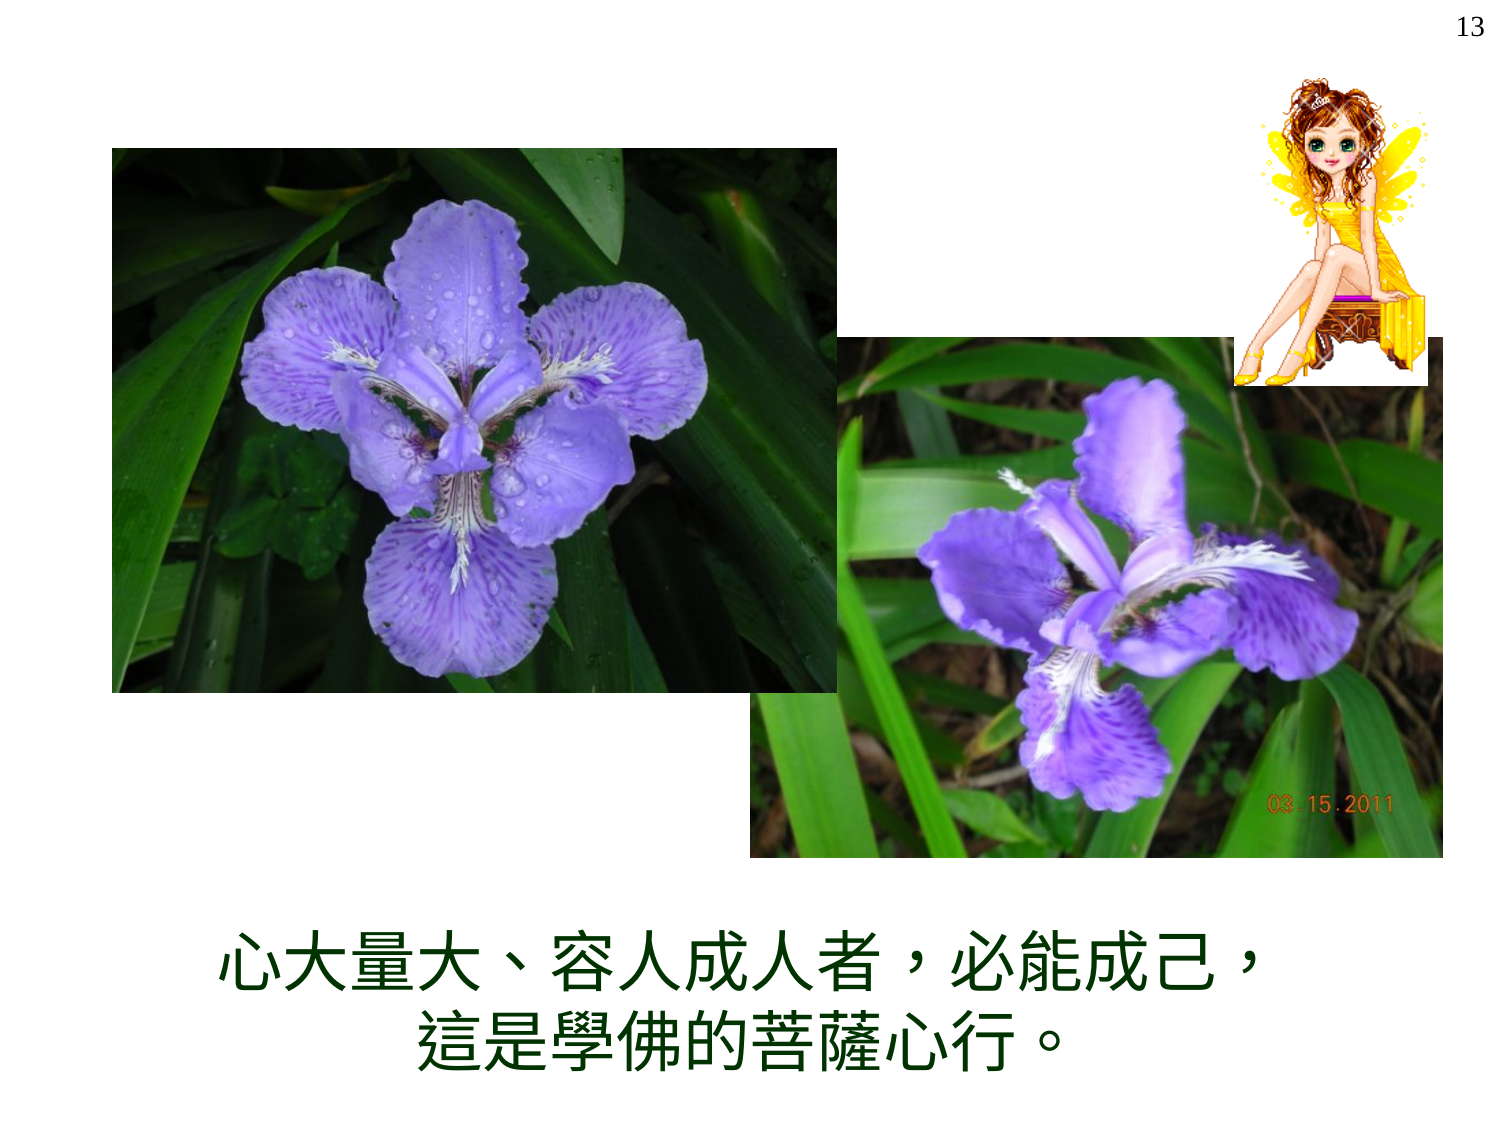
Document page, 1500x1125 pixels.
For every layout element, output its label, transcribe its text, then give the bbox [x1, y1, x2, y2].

text_box <編號> [1249, 0, 1500, 76]
title 心大量大、容人成人者，必能成己， 這是學佛的菩薩心行。 [137, 911, 1363, 1087]
picture [112, 78, 1443, 858]
